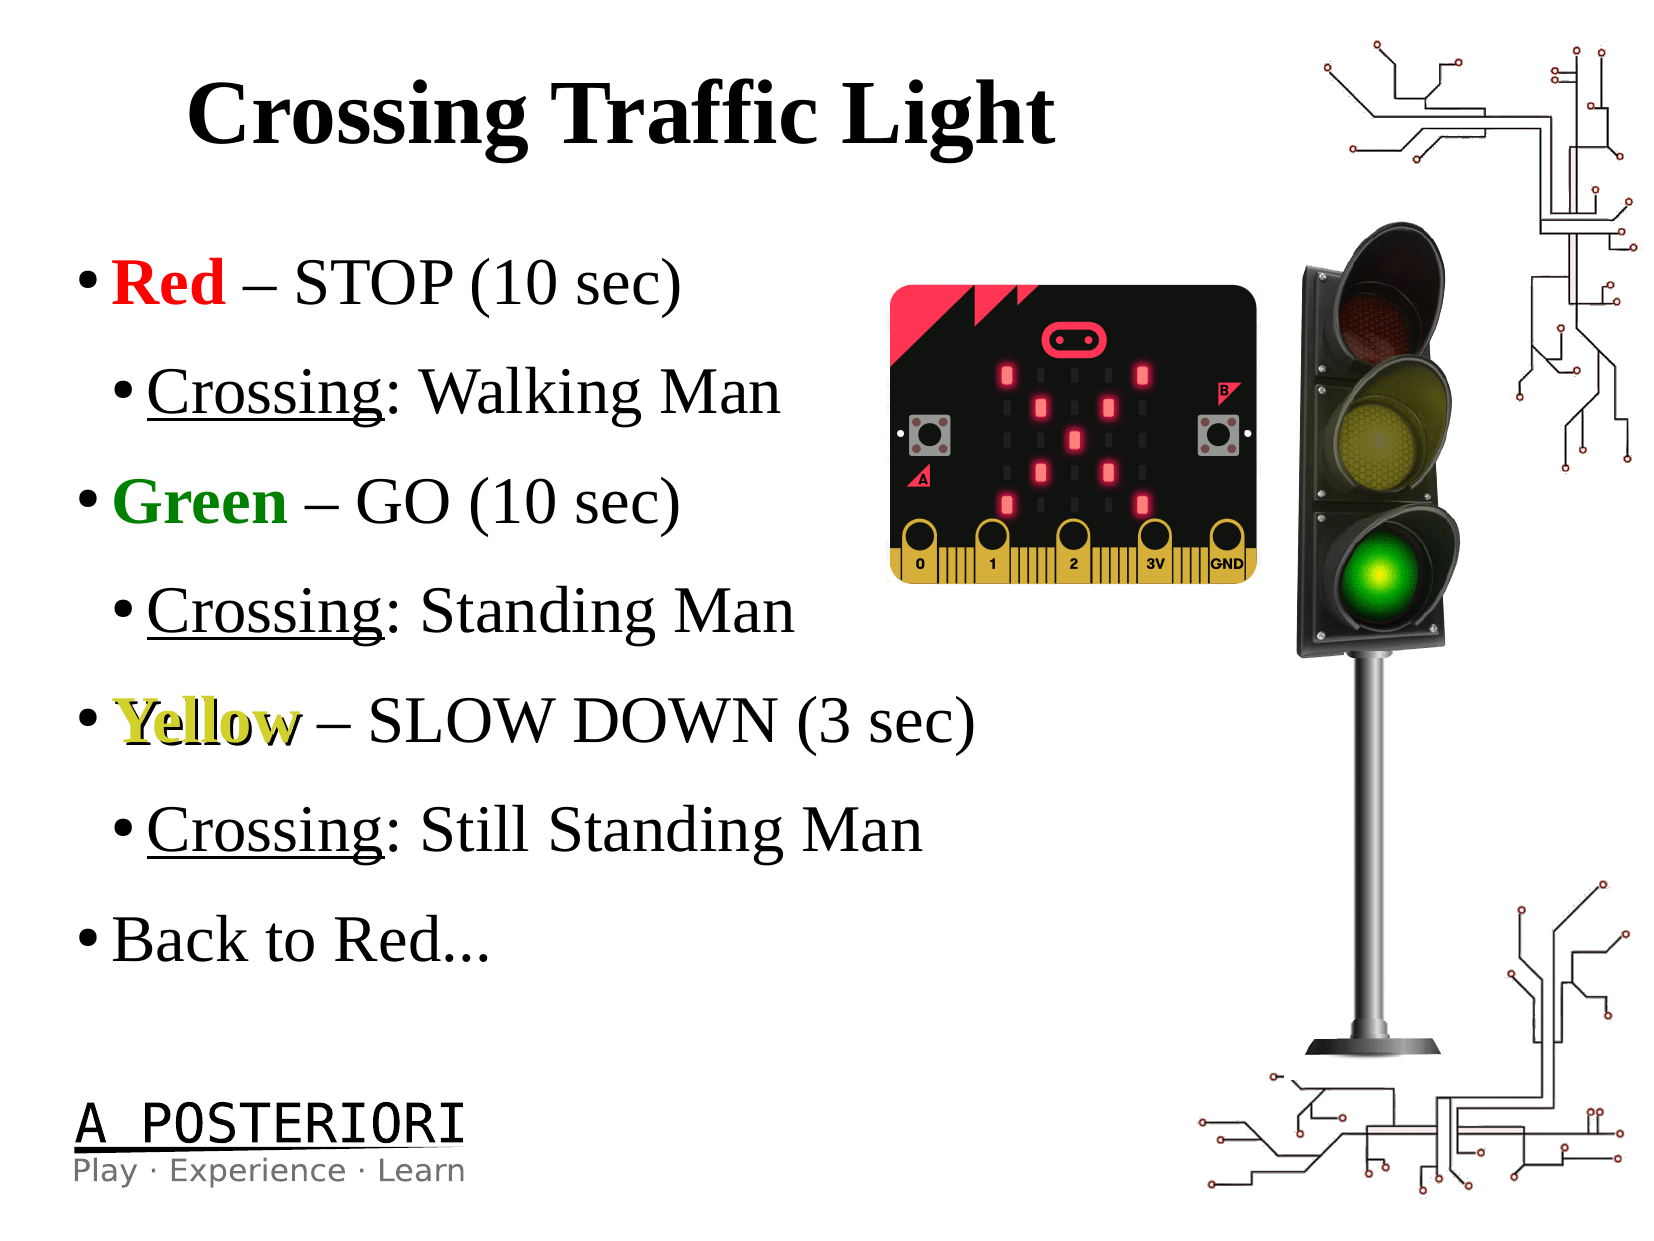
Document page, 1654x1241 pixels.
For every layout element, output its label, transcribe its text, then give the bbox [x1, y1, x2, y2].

picture [1175, 35, 1643, 1201]
text_box Red – STOP (10 sec) Crossing: Walking Man Green – GO (10 sec) Crossing: Standing Man Yellow – SLOW DOWN (3 sec) Crossing: Still Standing Man Back to Red... [0, 237, 1113, 1054]
title Crossing Traffic Light [10, 9, 1233, 217]
picture [73, 1101, 466, 1189]
picture [886, 284, 1261, 586]
